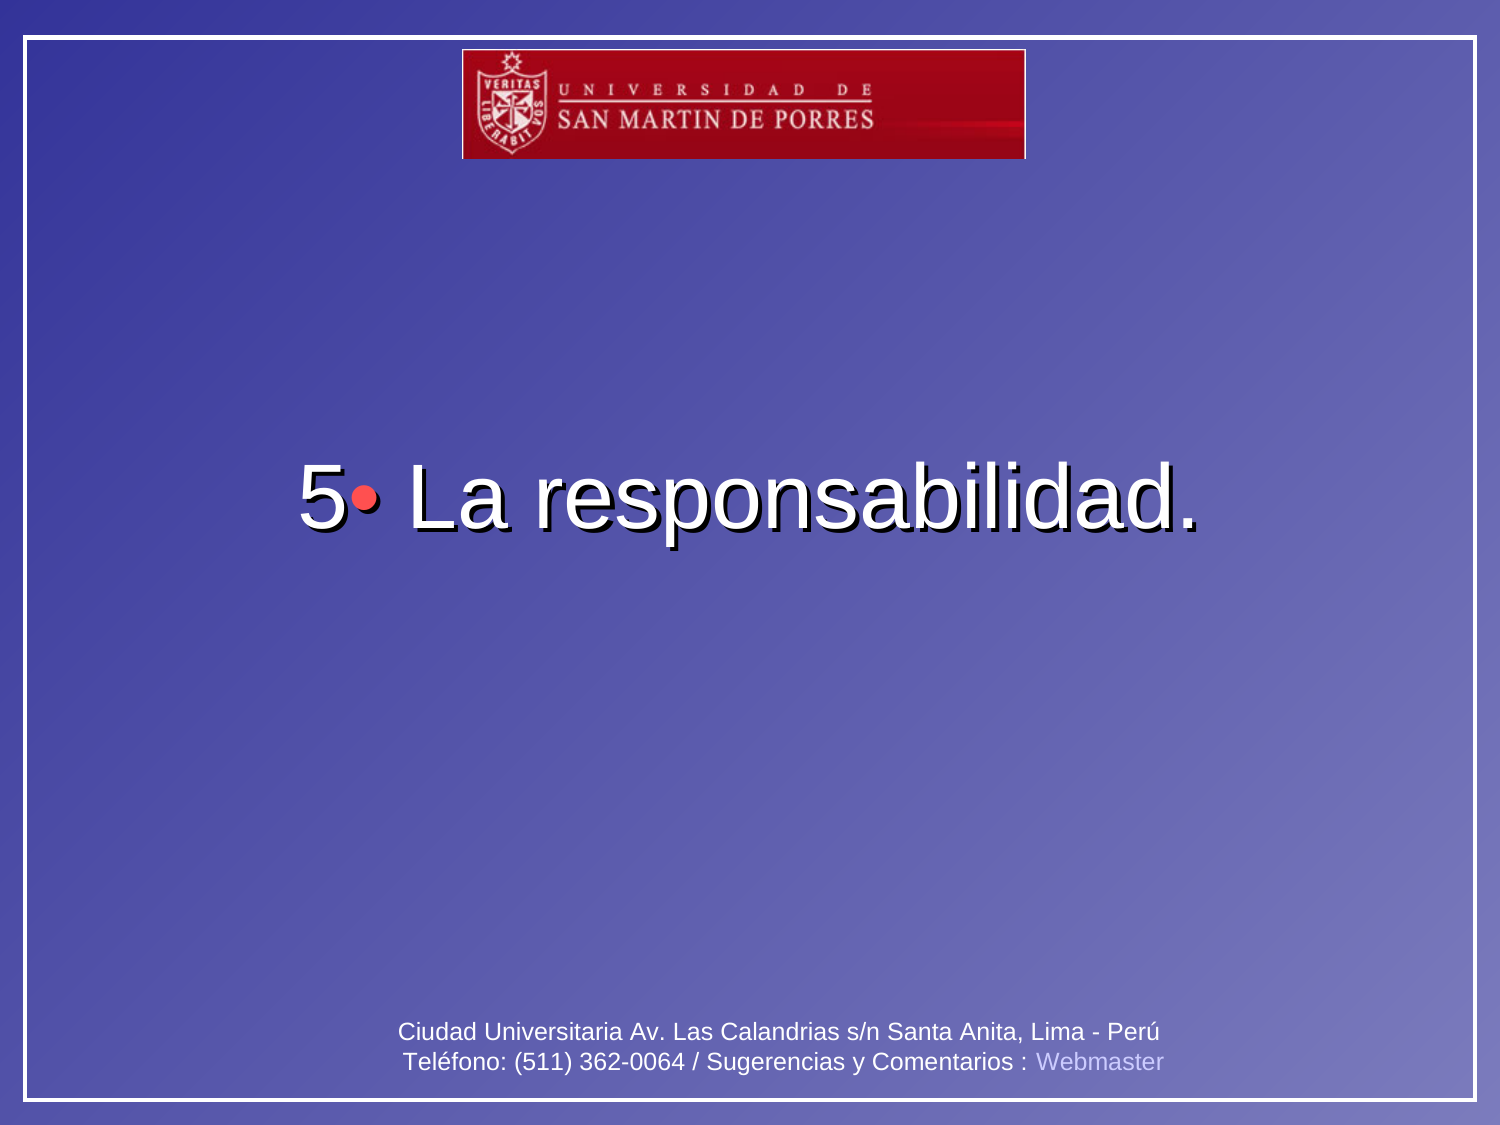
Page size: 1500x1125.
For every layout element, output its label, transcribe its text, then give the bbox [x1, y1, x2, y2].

title 5• La responsabilidad. [112, 437, 1388, 625]
picture [462, 49, 1026, 159]
